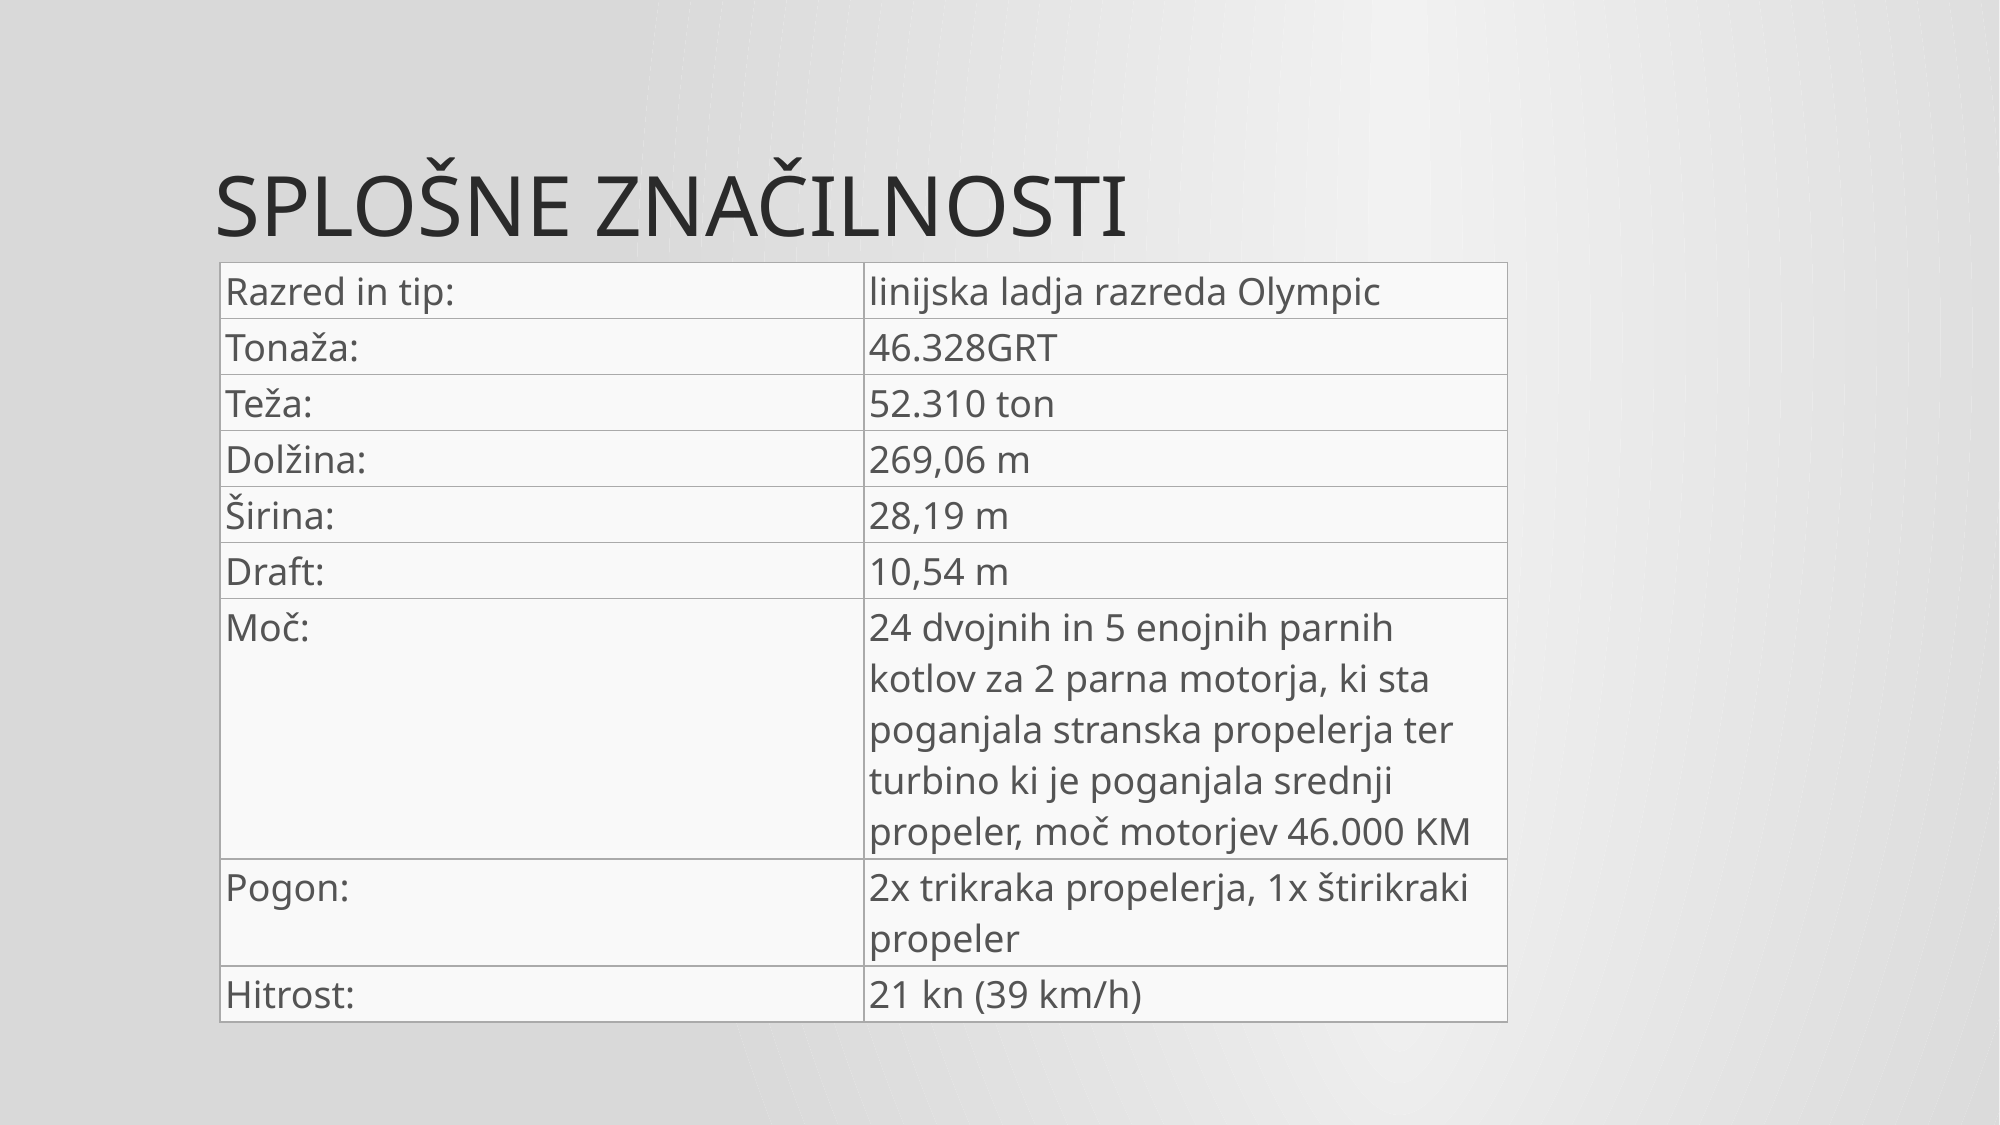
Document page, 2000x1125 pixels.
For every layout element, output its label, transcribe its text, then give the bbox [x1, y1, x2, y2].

title Splošne Značilnosti [199, 45, 1800, 263]
table_cell Pogon: [221, 860, 863, 965]
table_cell 2x trikraka propelerja, 1x štirikraki propeler [865, 860, 1507, 965]
table_cell 46.328GRT [865, 319, 1507, 374]
table_header linijska ladja razreda Olympic [865, 263, 1507, 318]
table_cell 52.310 ton [865, 375, 1507, 430]
table_cell 28,19 m [865, 487, 1507, 542]
table_cell Hitrost: [221, 967, 863, 1021]
table_cell 269,06 m [865, 431, 1507, 486]
table_cell Širina: [221, 487, 863, 542]
table_cell Draft: [221, 543, 863, 598]
table_cell 24 dvojnih in 5 enojnih parnih kotlov za 2 parna motorja, ki sta poganjala stranska propelerja ter turbino ki je poganjala srednji propeler, moč motorjev 46.000 KM [865, 599, 1507, 858]
table_cell 10,54 m [865, 543, 1507, 598]
table_cell Tonaža: [221, 319, 863, 374]
table_cell Dolžina: [221, 431, 863, 486]
table_cell Moč: [221, 599, 863, 858]
table_cell 21 kn (39 km/h) [865, 967, 1507, 1021]
table_header Razred in tip: [221, 263, 863, 318]
table_cell Teža: [221, 375, 863, 430]
